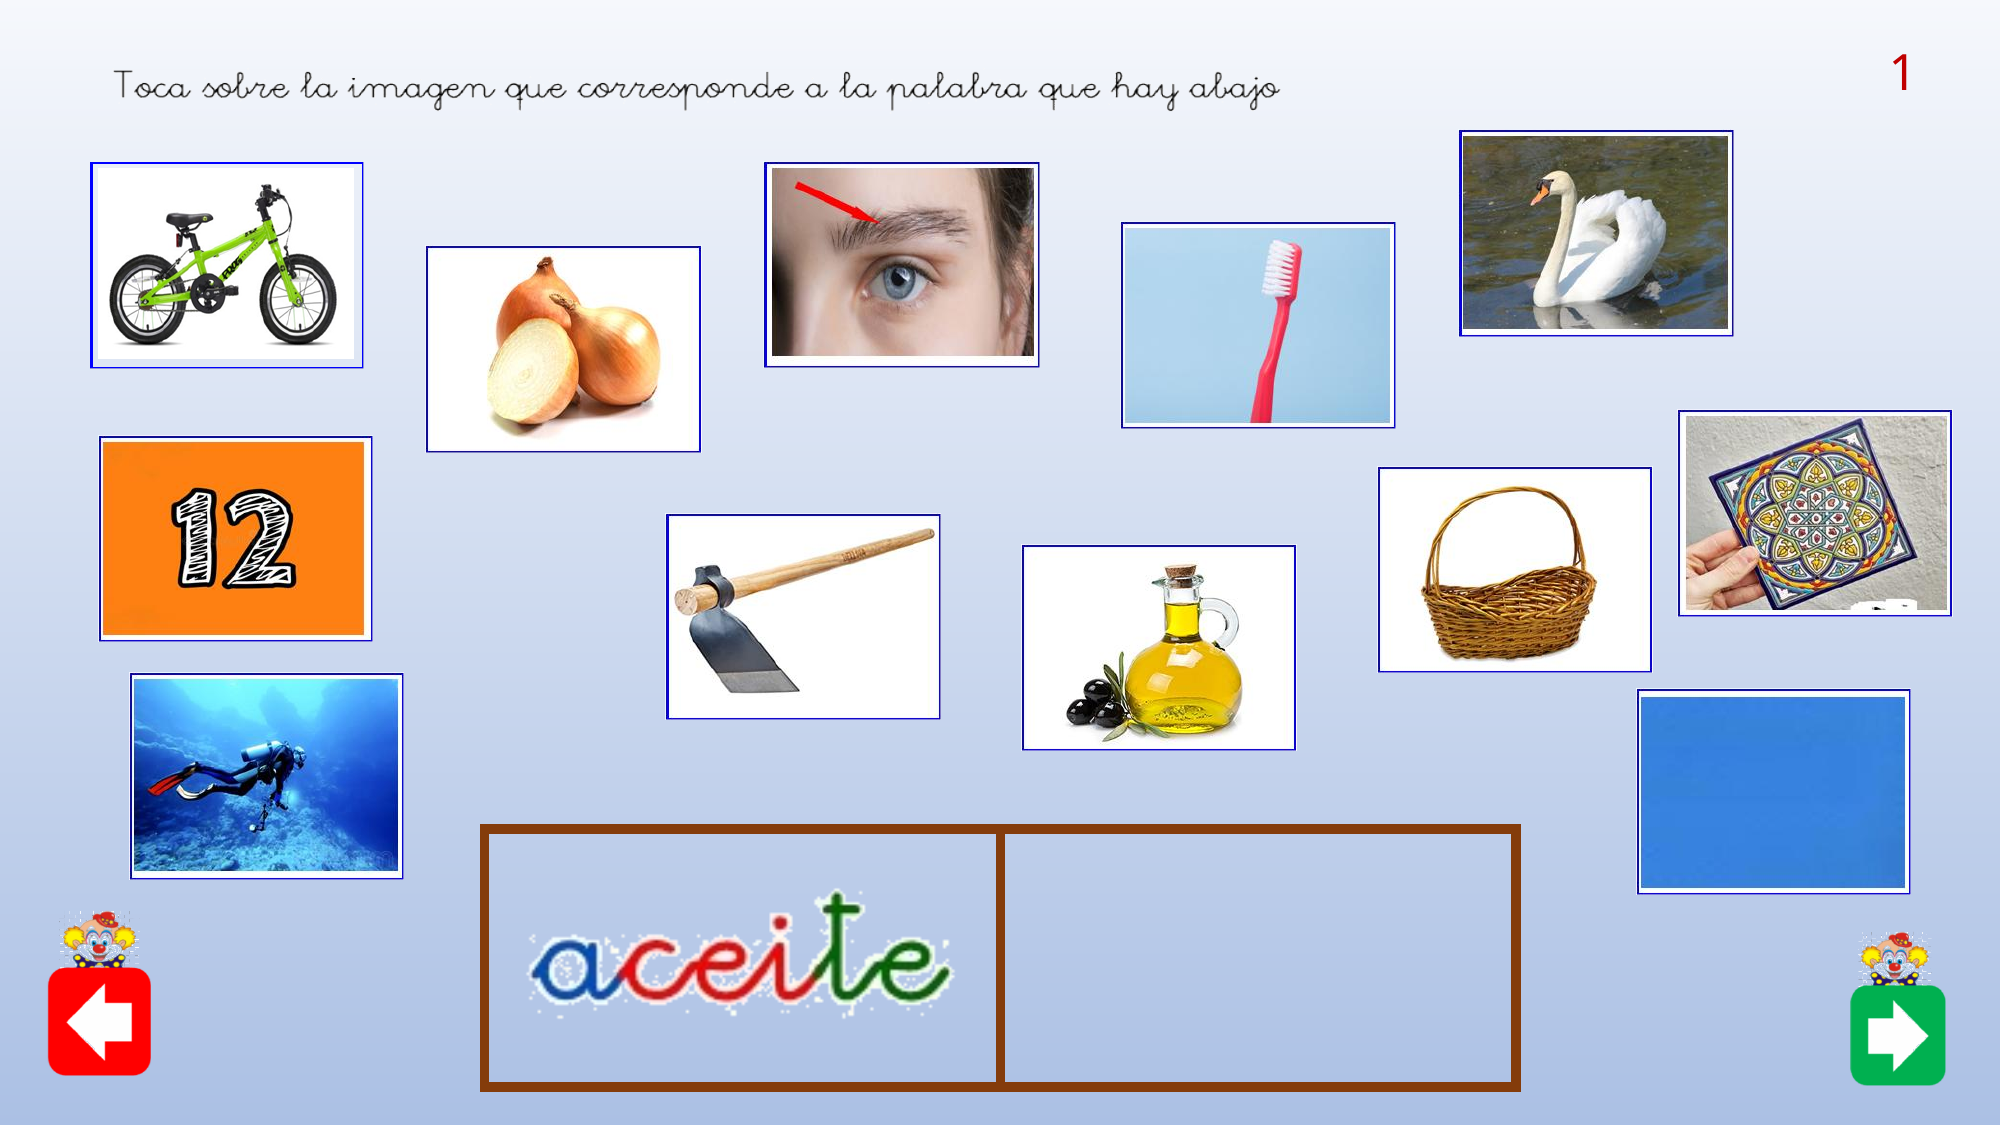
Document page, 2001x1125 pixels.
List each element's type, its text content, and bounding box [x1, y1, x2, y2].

picture [1021, 544, 1297, 751]
picture [1120, 221, 1396, 429]
picture [508, 849, 986, 1076]
picture [47, 910, 151, 1076]
picture [425, 245, 702, 453]
picture [89, 161, 364, 369]
picture [1458, 129, 1734, 337]
text_box 1 [1859, 32, 1946, 108]
picture [98, 435, 373, 642]
picture [1377, 466, 1653, 673]
picture [106, 57, 1494, 115]
picture [1850, 931, 1946, 1086]
picture [1636, 688, 1911, 895]
picture [665, 513, 941, 720]
picture [1677, 409, 1953, 617]
picture [763, 161, 1040, 368]
picture [129, 672, 404, 880]
